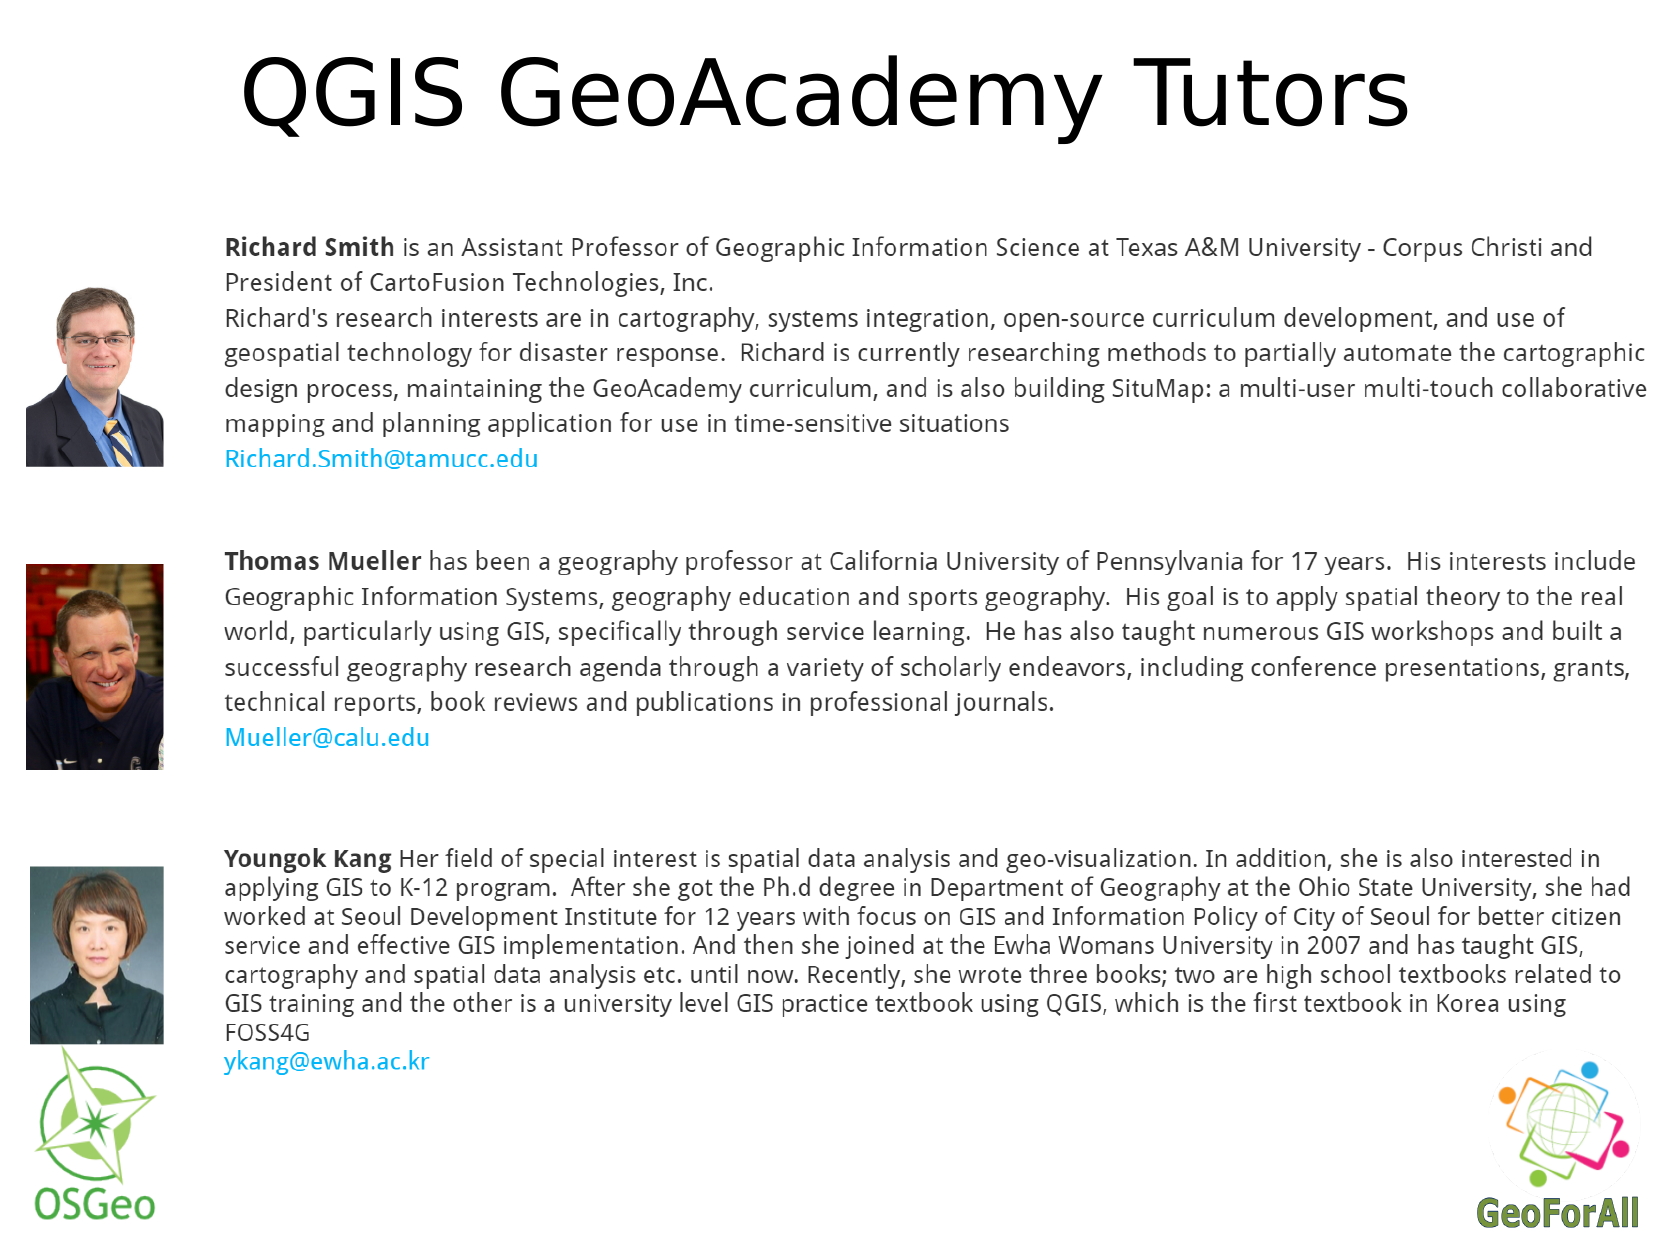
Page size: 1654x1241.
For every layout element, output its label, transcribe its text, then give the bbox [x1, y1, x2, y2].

picture [11, 190, 1654, 774]
picture [6, 842, 1654, 1241]
title QGIS GeoAcademy Tutors [82, 0, 1571, 198]
